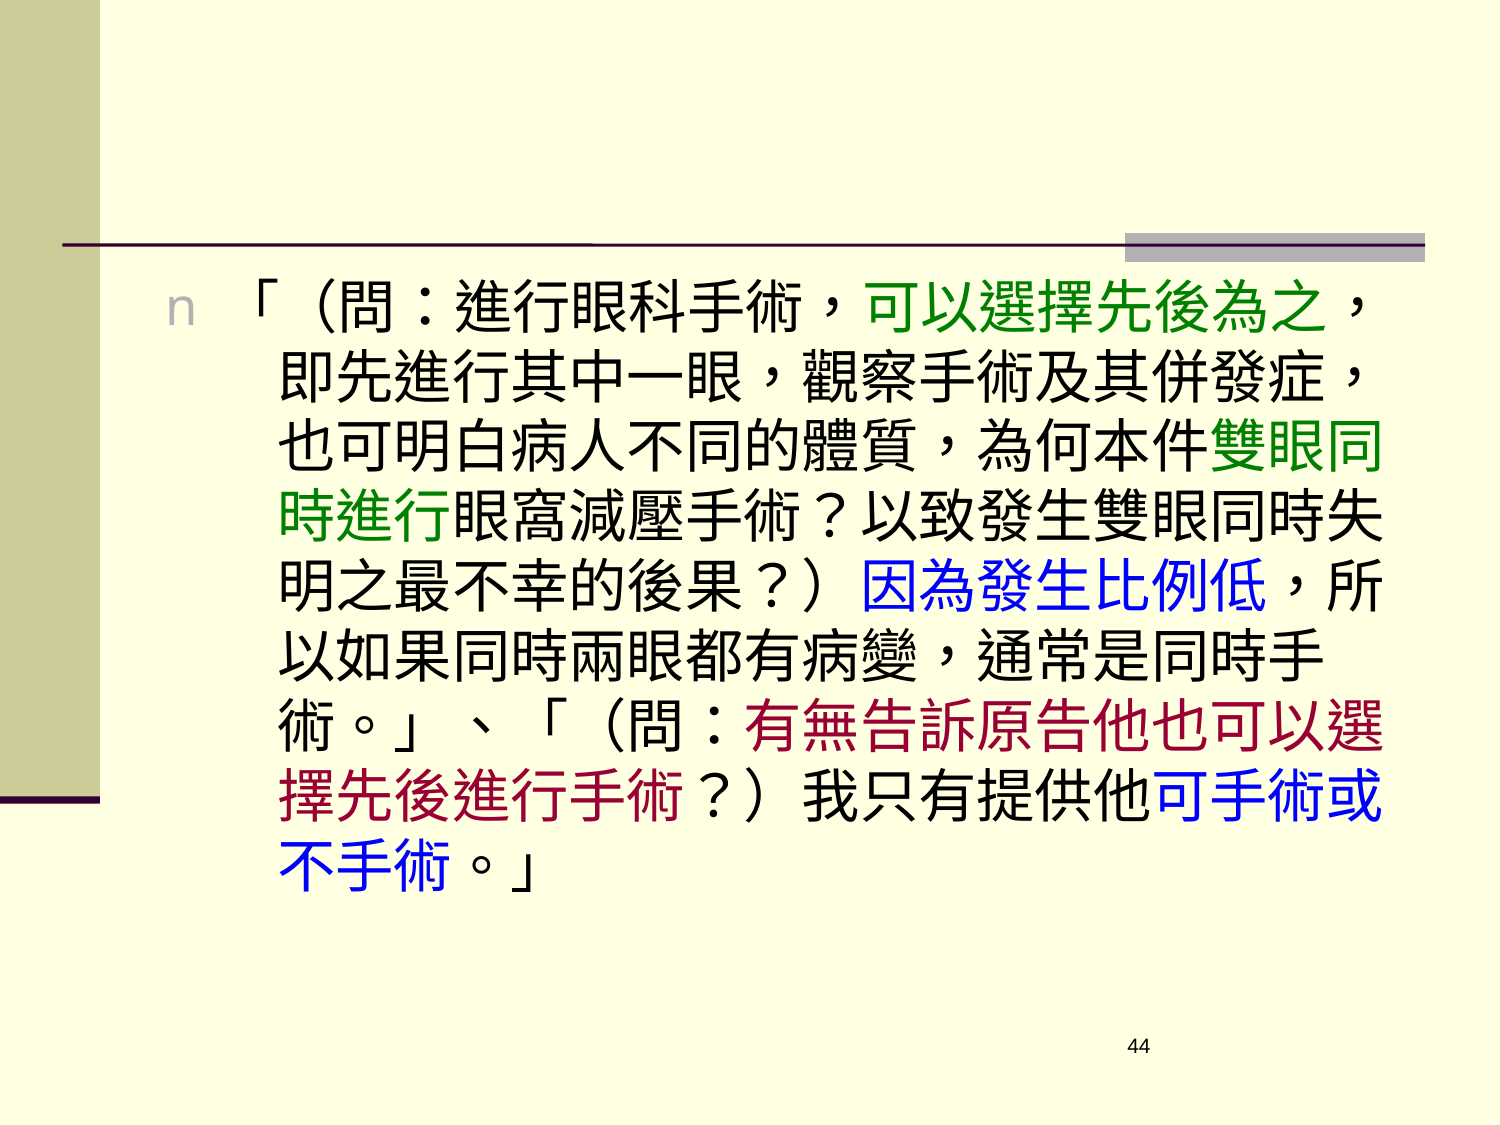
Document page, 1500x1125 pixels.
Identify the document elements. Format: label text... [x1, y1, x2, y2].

list 「（問：進行眼科手術，可以選擇先後為之，即先進行其中一眼，觀察手術及其併發症，也可明白病人不同的體質，為何本件雙眼同時進行眼窩減壓手術？以致發生雙眼同時失明之最不幸的後果？）因為發生比例低，所以如果同時兩眼都有病變，通常是同時手術。」、「（問：有無告訴原告他也可以選擇先後進行手術？）我只有提供他可手術或不手術。」 [150, 262, 1426, 1006]
text_box [1112, 1025, 1426, 1101]
